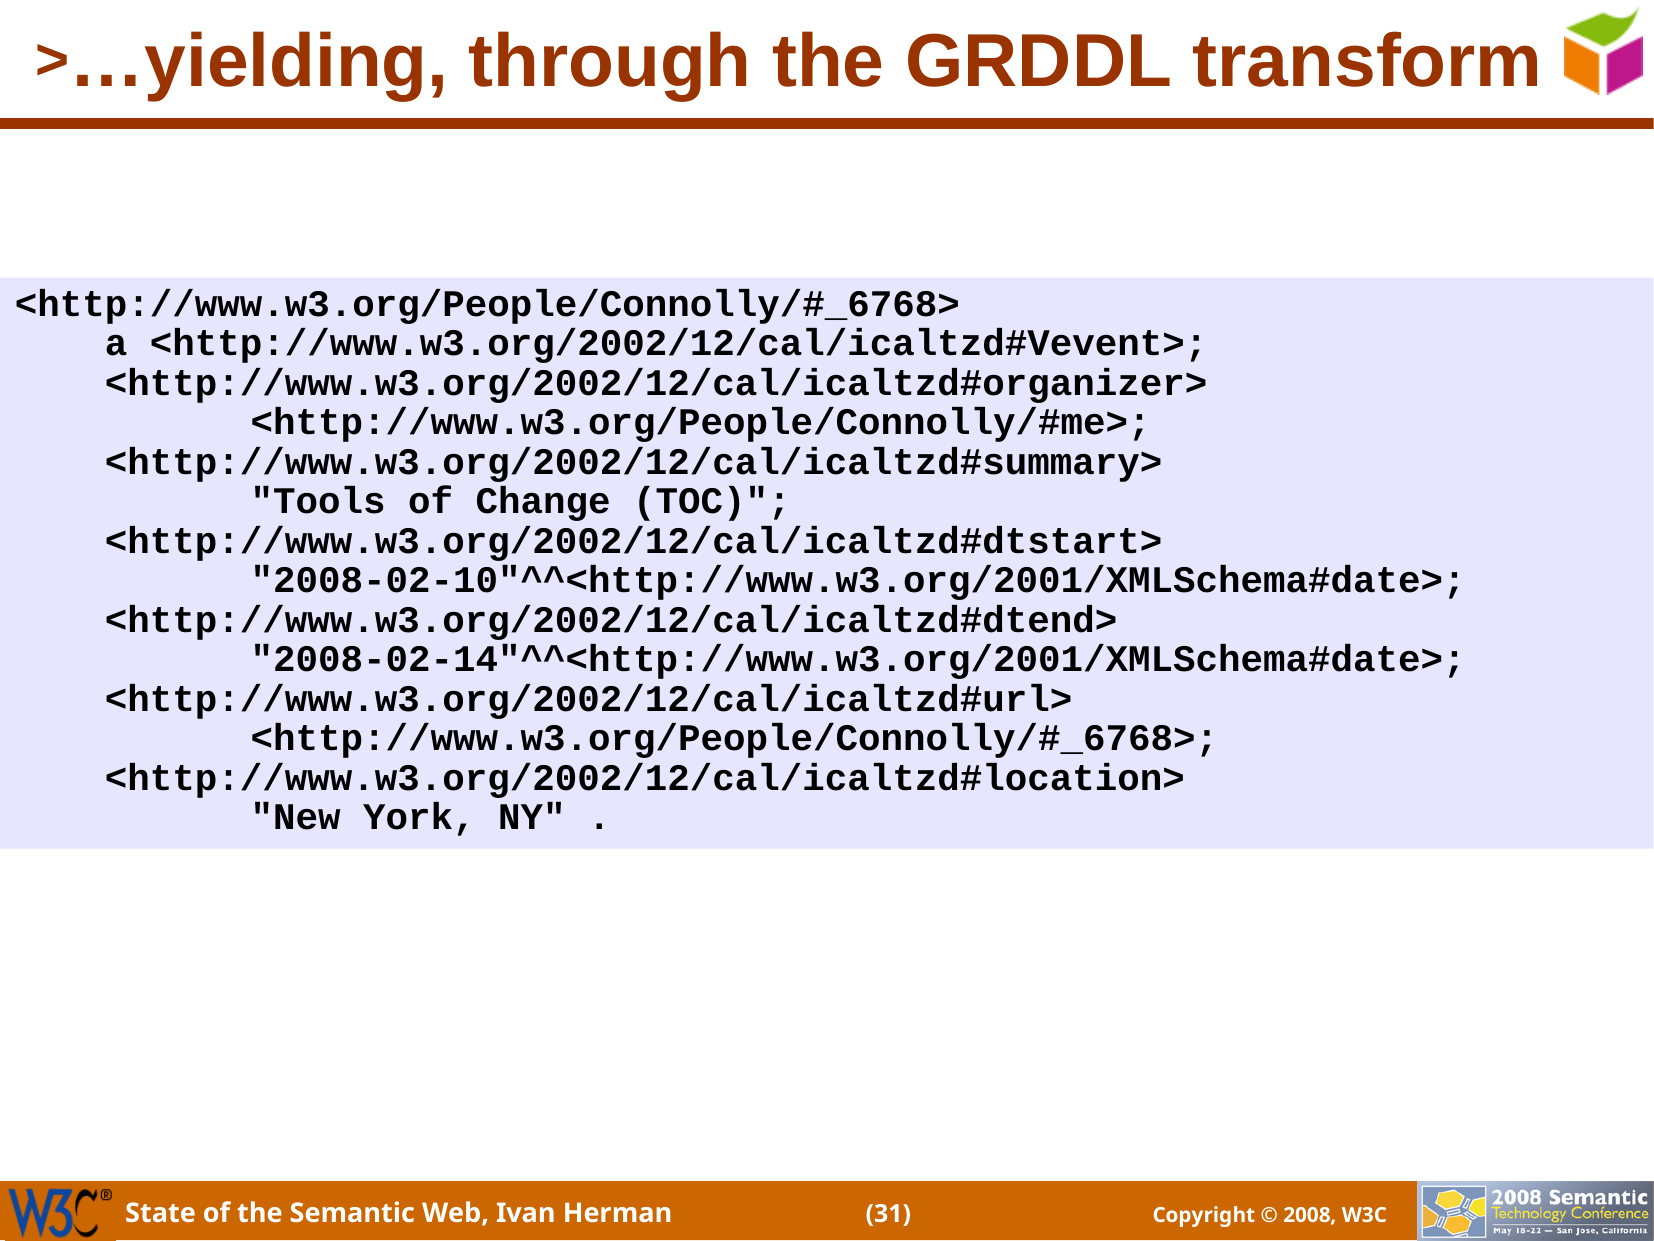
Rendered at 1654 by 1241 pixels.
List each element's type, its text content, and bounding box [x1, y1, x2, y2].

text_box <http://www.w3.org/People/Connolly/#_6768> a <http://www.w3.org/2002/12/cal/icaltzd#Vevent>; <http://www.w3.org/2002/12/cal/icaltzd#organizer> <http://www.w3.org/People/Connolly/#me>; <http://www.w3.org/2002/12/cal/icaltzd#summary> "Tools of Change (TOC)"; <http://www.w3.org/2002/12/cal/icaltzd#dtstart> "2008-02-10"^^<http://www.w3.org/2001/XMLSchema#date>; <http://www.w3.org/2002/12/cal/icaltzd#dtend> "2008-02-14"^^<http://www.w3.org/2001/XMLSchema#date>; <http://www.w3.org/2002/12/cal/icaltzd#url> <http://www.w3.org/People/Connolly/#_6768>; <http://www.w3.org/2002/12/cal/icaltzd#location> "New York, NY" . [0, 277, 1654, 849]
picture [5, 1186, 116, 1241]
picture [1571, 5, 1643, 95]
title …yielding, through the GRDDL transform [69, 0, 1571, 119]
picture [1417, 1181, 1654, 1241]
